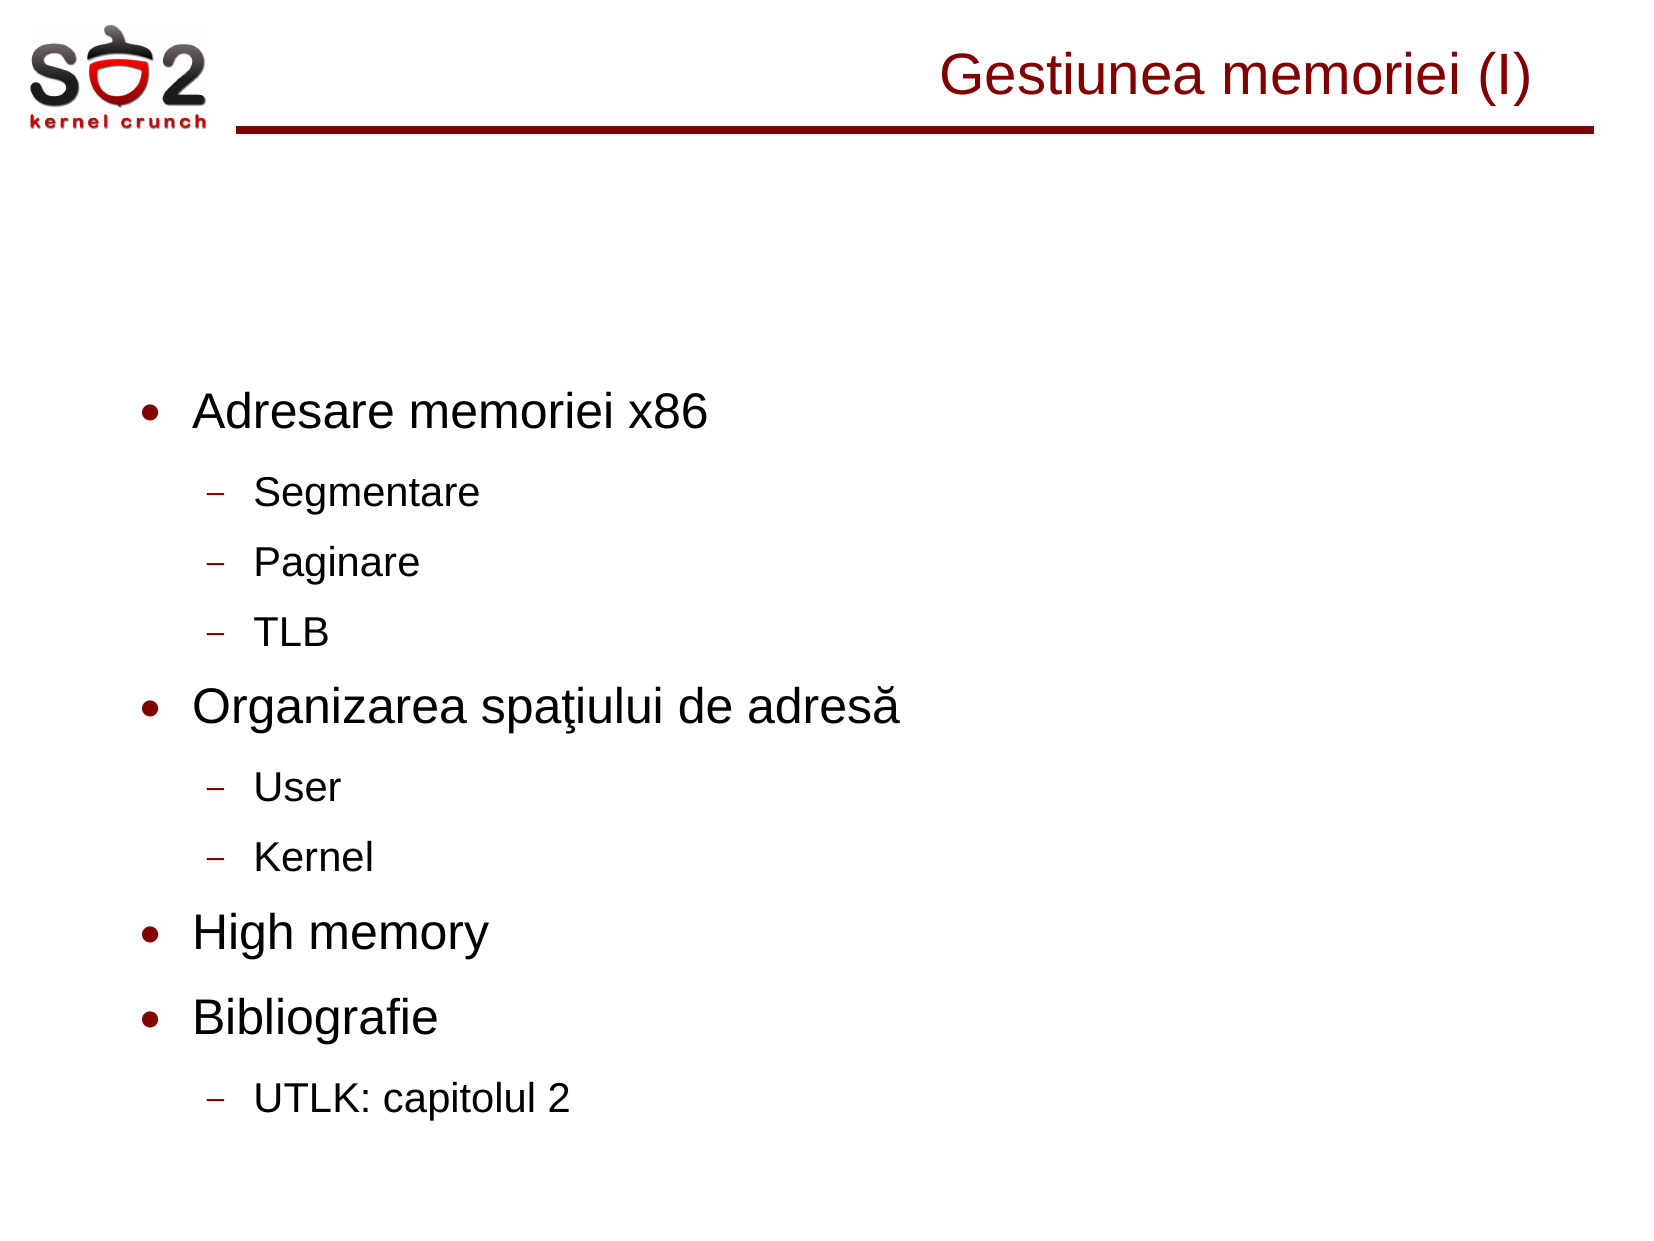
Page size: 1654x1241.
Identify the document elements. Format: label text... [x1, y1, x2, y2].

title Gestiunea memoriei (I) [121, 0, 1534, 148]
list Adresare memoriei x86 Segmentare Paginare TLB Organizarea spaţiului de adresă User Kernel High memory Bibliografie UTLK: capitolul 2 [121, 307, 1534, 1197]
picture [29, 23, 121, 130]
